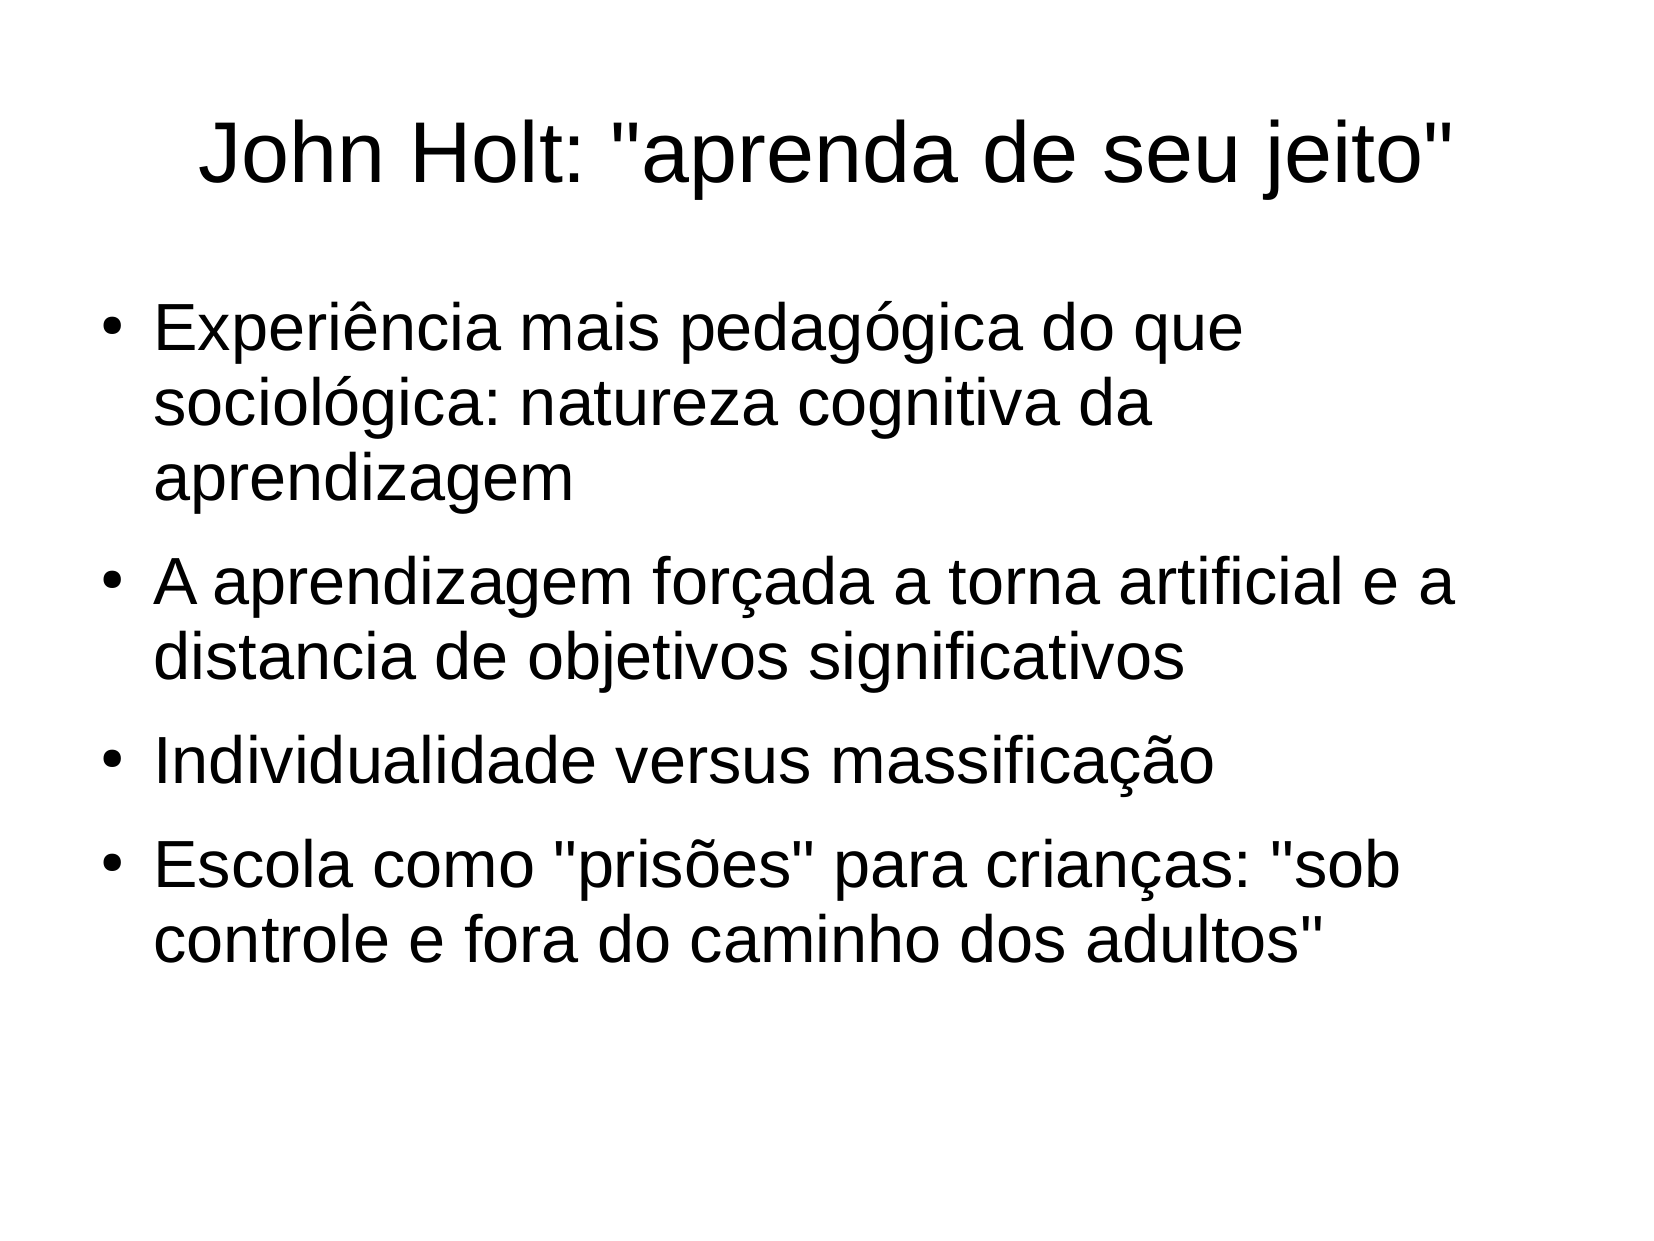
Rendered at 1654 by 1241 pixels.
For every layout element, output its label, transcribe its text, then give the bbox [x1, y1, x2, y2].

title John Holt: "aprenda de seu jeito" [82, 49, 1571, 257]
list Experiência mais pedagógica do que sociológica: natureza cognitiva da aprendizagem A aprendizagem forçada a torna artificial e a distancia de objetivos significativos Individualidade versus massificação Escola como "prisões" para crianças: "sob controle e fora do caminho dos adultos" [82, 290, 1512, 1158]
